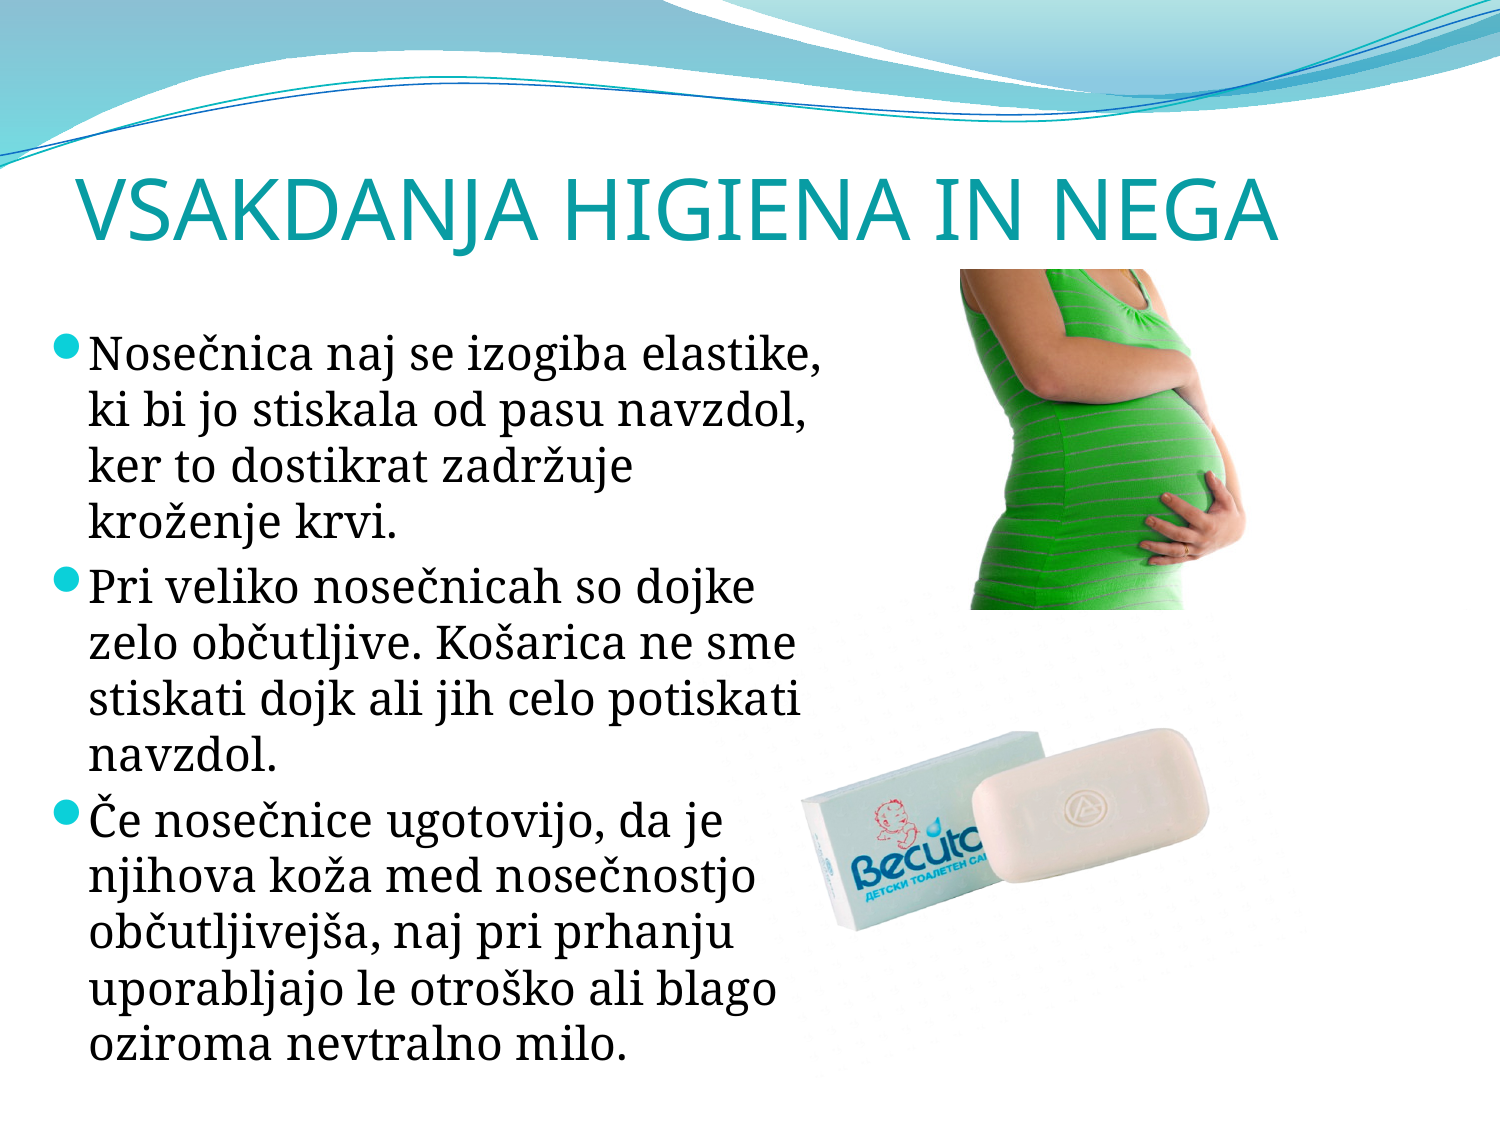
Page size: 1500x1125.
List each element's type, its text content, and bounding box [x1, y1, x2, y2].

list Nosečnica naj se izogiba elastike, ki bi jo stiskala od pasu navzdol, ker to dostikrat zadržuje kroženje krvi. Pri veliko nosečnicah so dojke zelo občutljive. Košarica ne sme stiskati dojk ali jih celo potiskati navzdol. Če nosečnice ugotovijo, da je njihova koža med nosečnostjo občutljivejša, naj pri prhanju uporabljajo le otroško ali blago oziroma nevtralno milo. [35, 316, 844, 1090]
picture [844, 269, 1472, 1070]
title VSAKDANJA HIGIENA IN NEGA [75, 70, 1500, 258]
